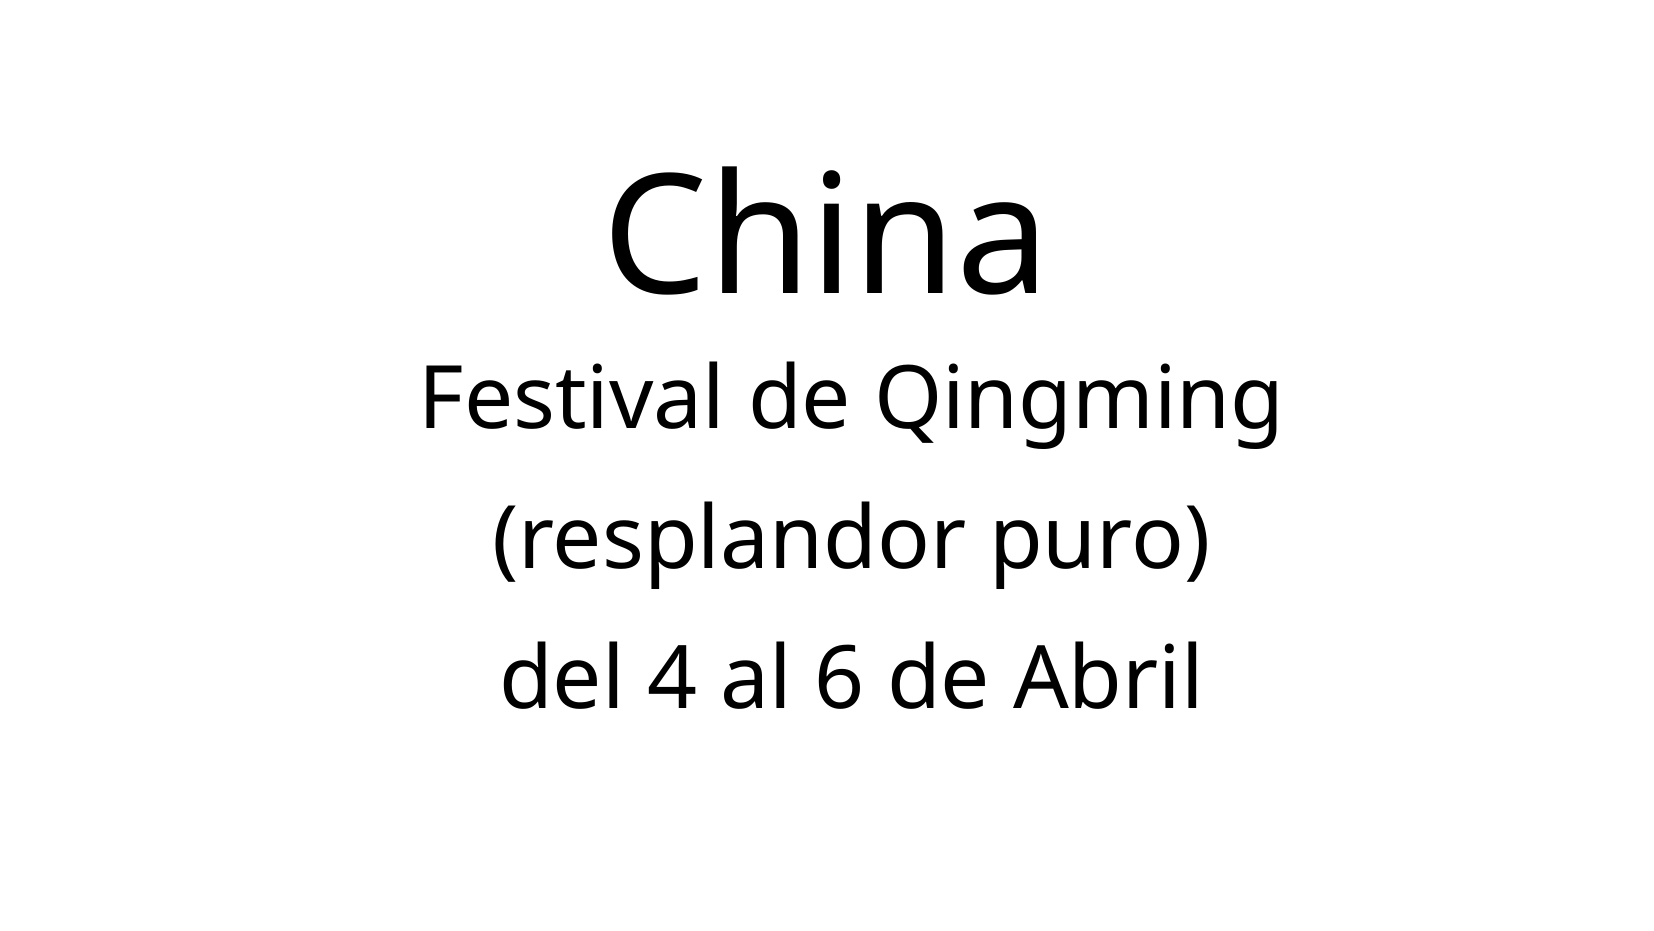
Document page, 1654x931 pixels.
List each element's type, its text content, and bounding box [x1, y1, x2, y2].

list Festival de Qingming (resplandor puro) del 4 al 6 de Abril [82, 195, 1571, 735]
title China [82, 0, 1571, 195]
